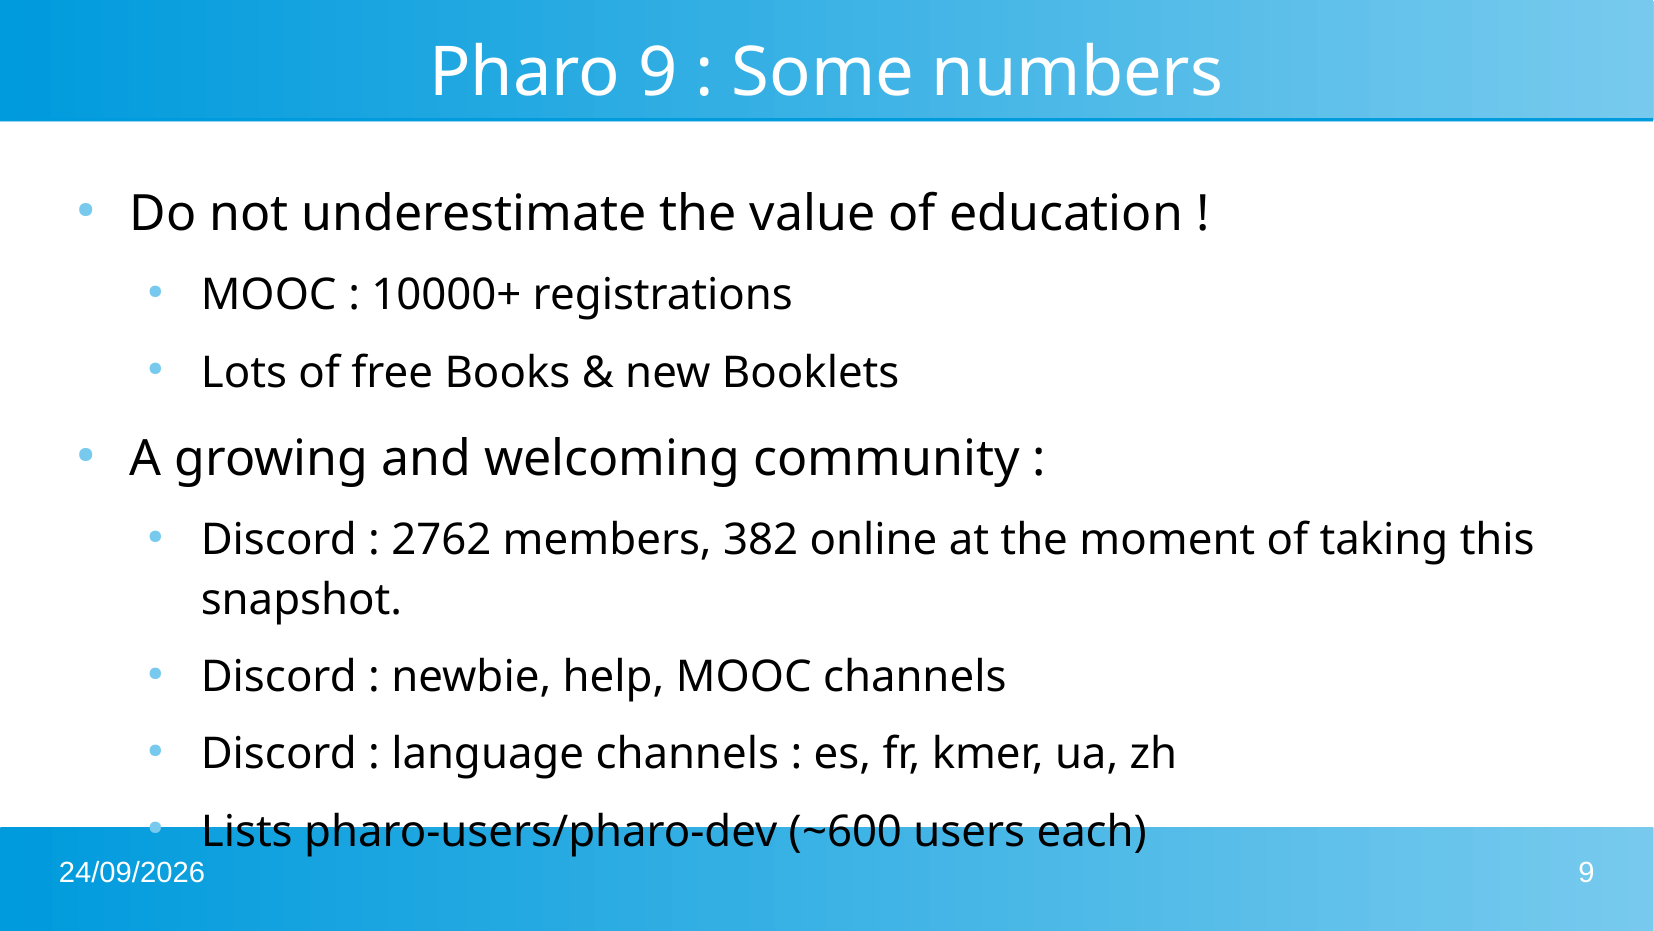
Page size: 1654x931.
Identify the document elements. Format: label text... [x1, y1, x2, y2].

title Pharo 9 : Some numbers [59, 28, 1595, 109]
list Do not underestimate the value of education ! MOOC : 10000+ registrations Lots of free Books & new Booklets A growing and welcoming community : Discord : 2762 members, 382 online at the moment of taking this snapshot. Discord : newbie, help, MOOC channels Discord : language channels : es, fr, kmer, ua, zh Lists pharo-users/pharo-dev (~600 users each) [59, 177, 1595, 768]
